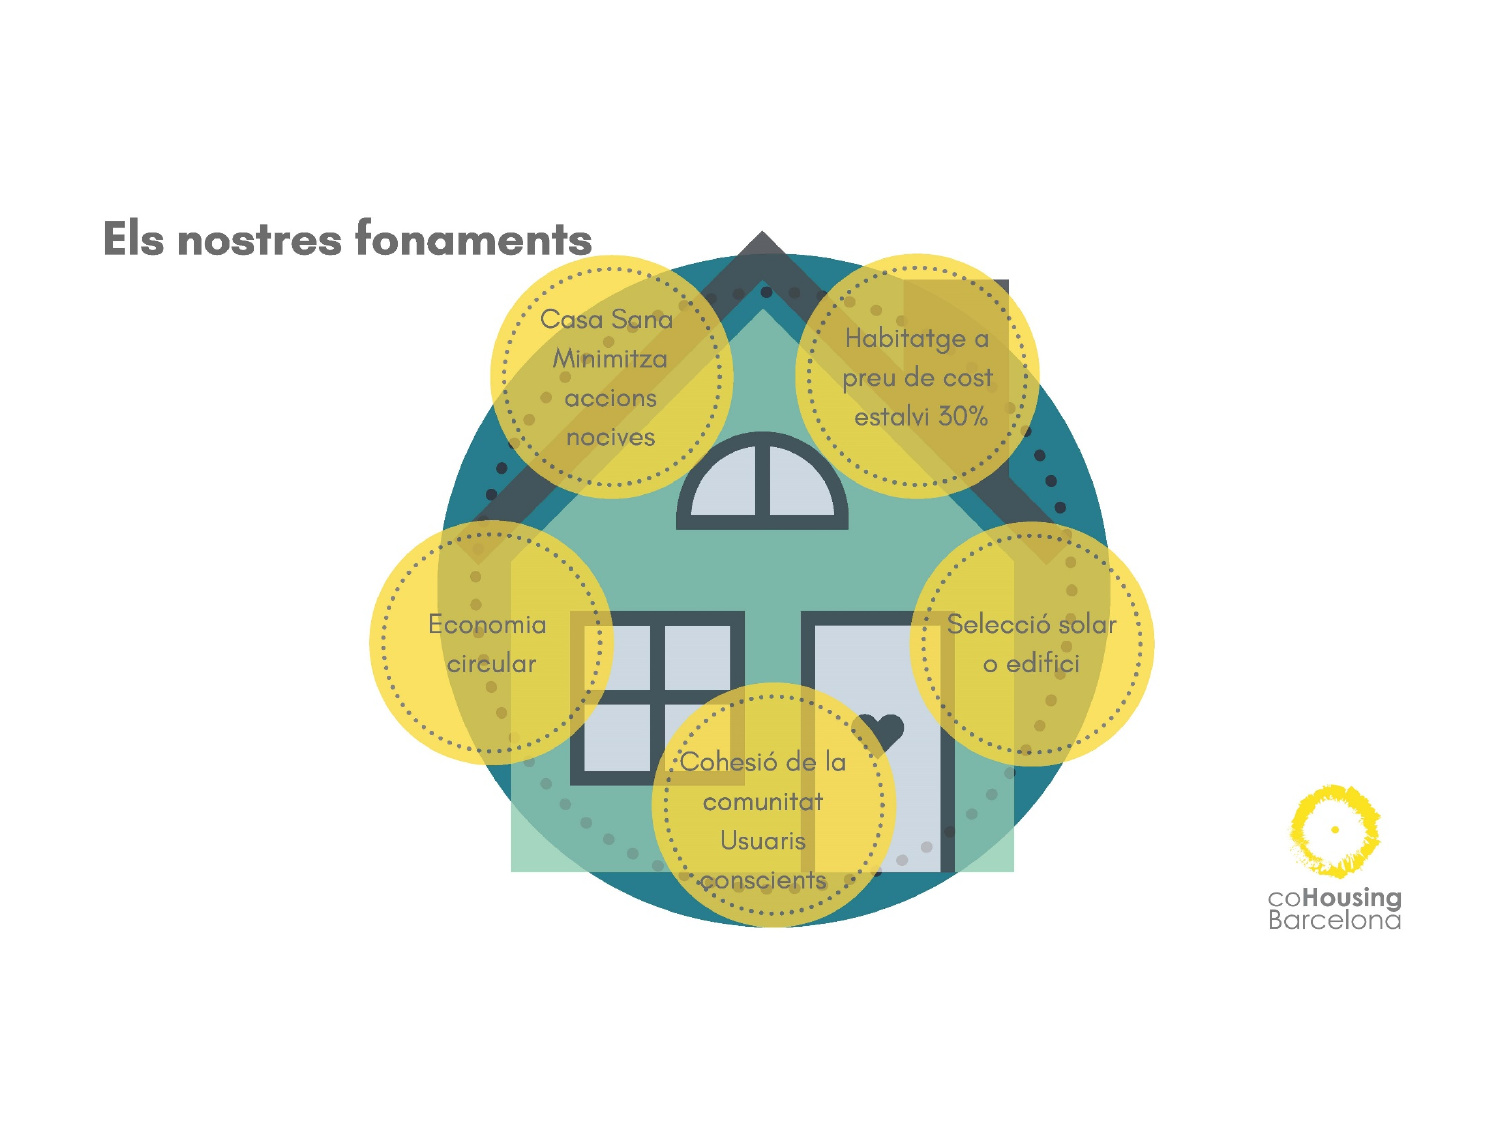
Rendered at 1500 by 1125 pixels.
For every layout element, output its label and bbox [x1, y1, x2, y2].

picture [79, 185, 1421, 940]
